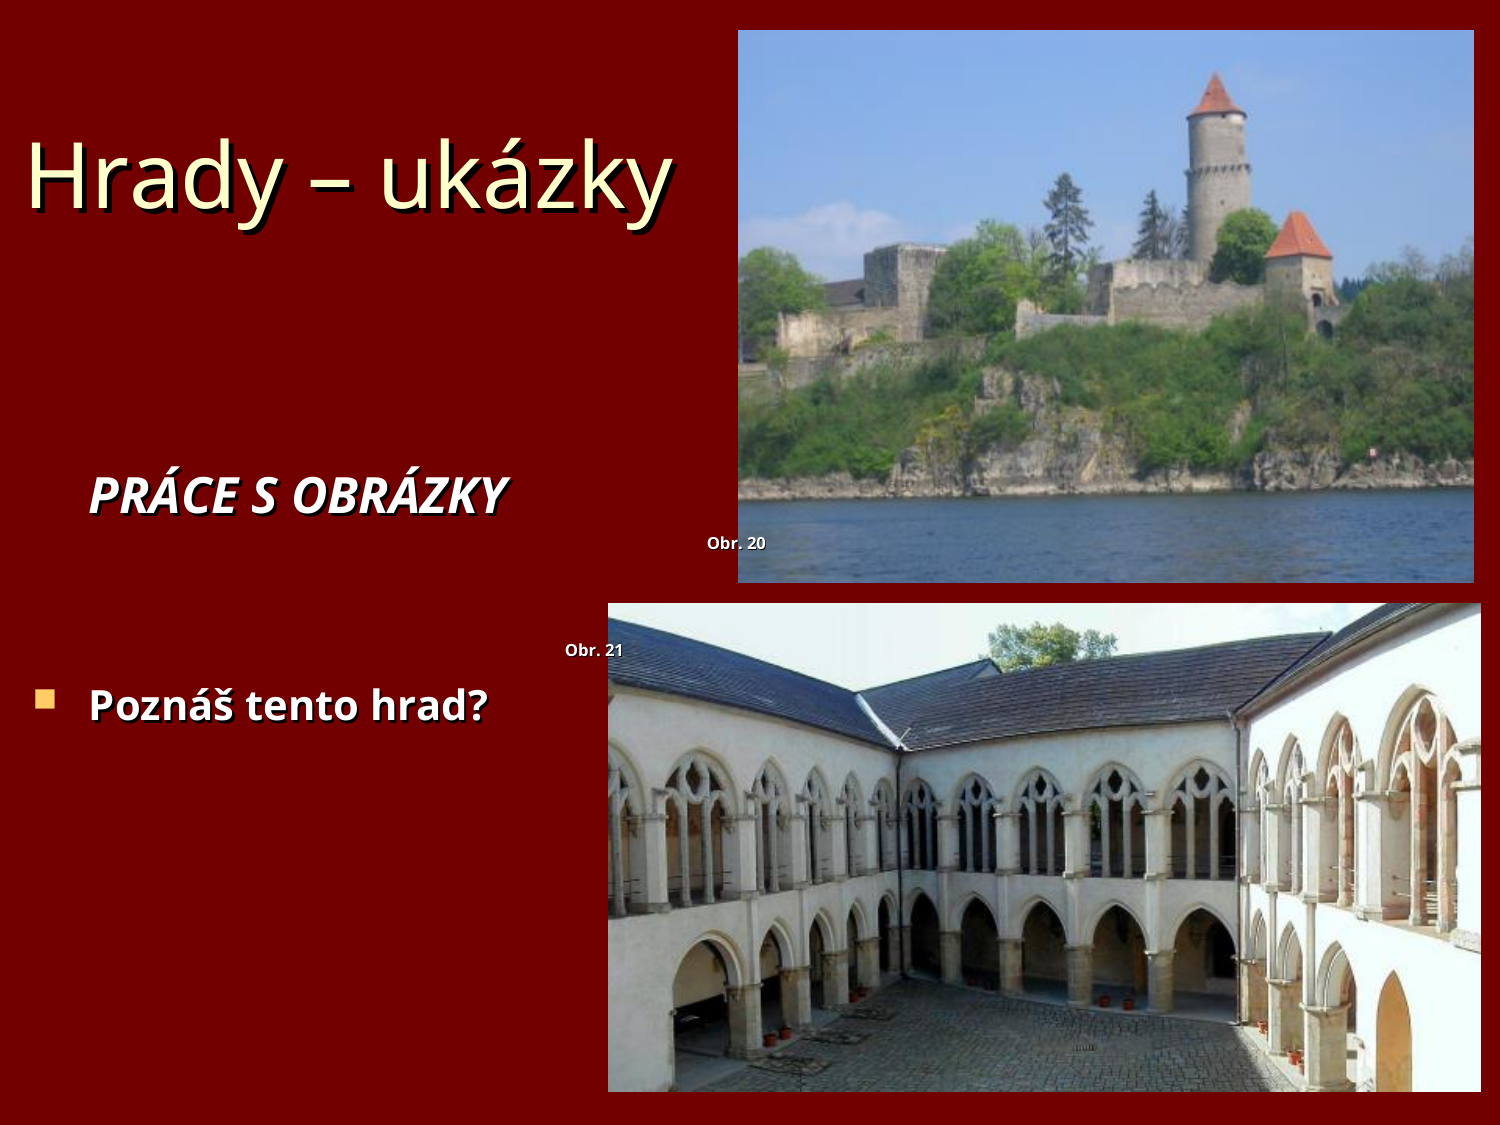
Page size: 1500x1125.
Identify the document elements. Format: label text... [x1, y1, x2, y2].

text_box Obr. 21 [550, 634, 752, 668]
list PRÁCE S OBRÁZKY Poznáš tento hrad? [17, 456, 609, 941]
title Hrady – ukázky [0, 78, 697, 266]
text_box Obr. 20 [692, 528, 894, 562]
text_box [608, 603, 1481, 1092]
text_box [738, 31, 1474, 583]
